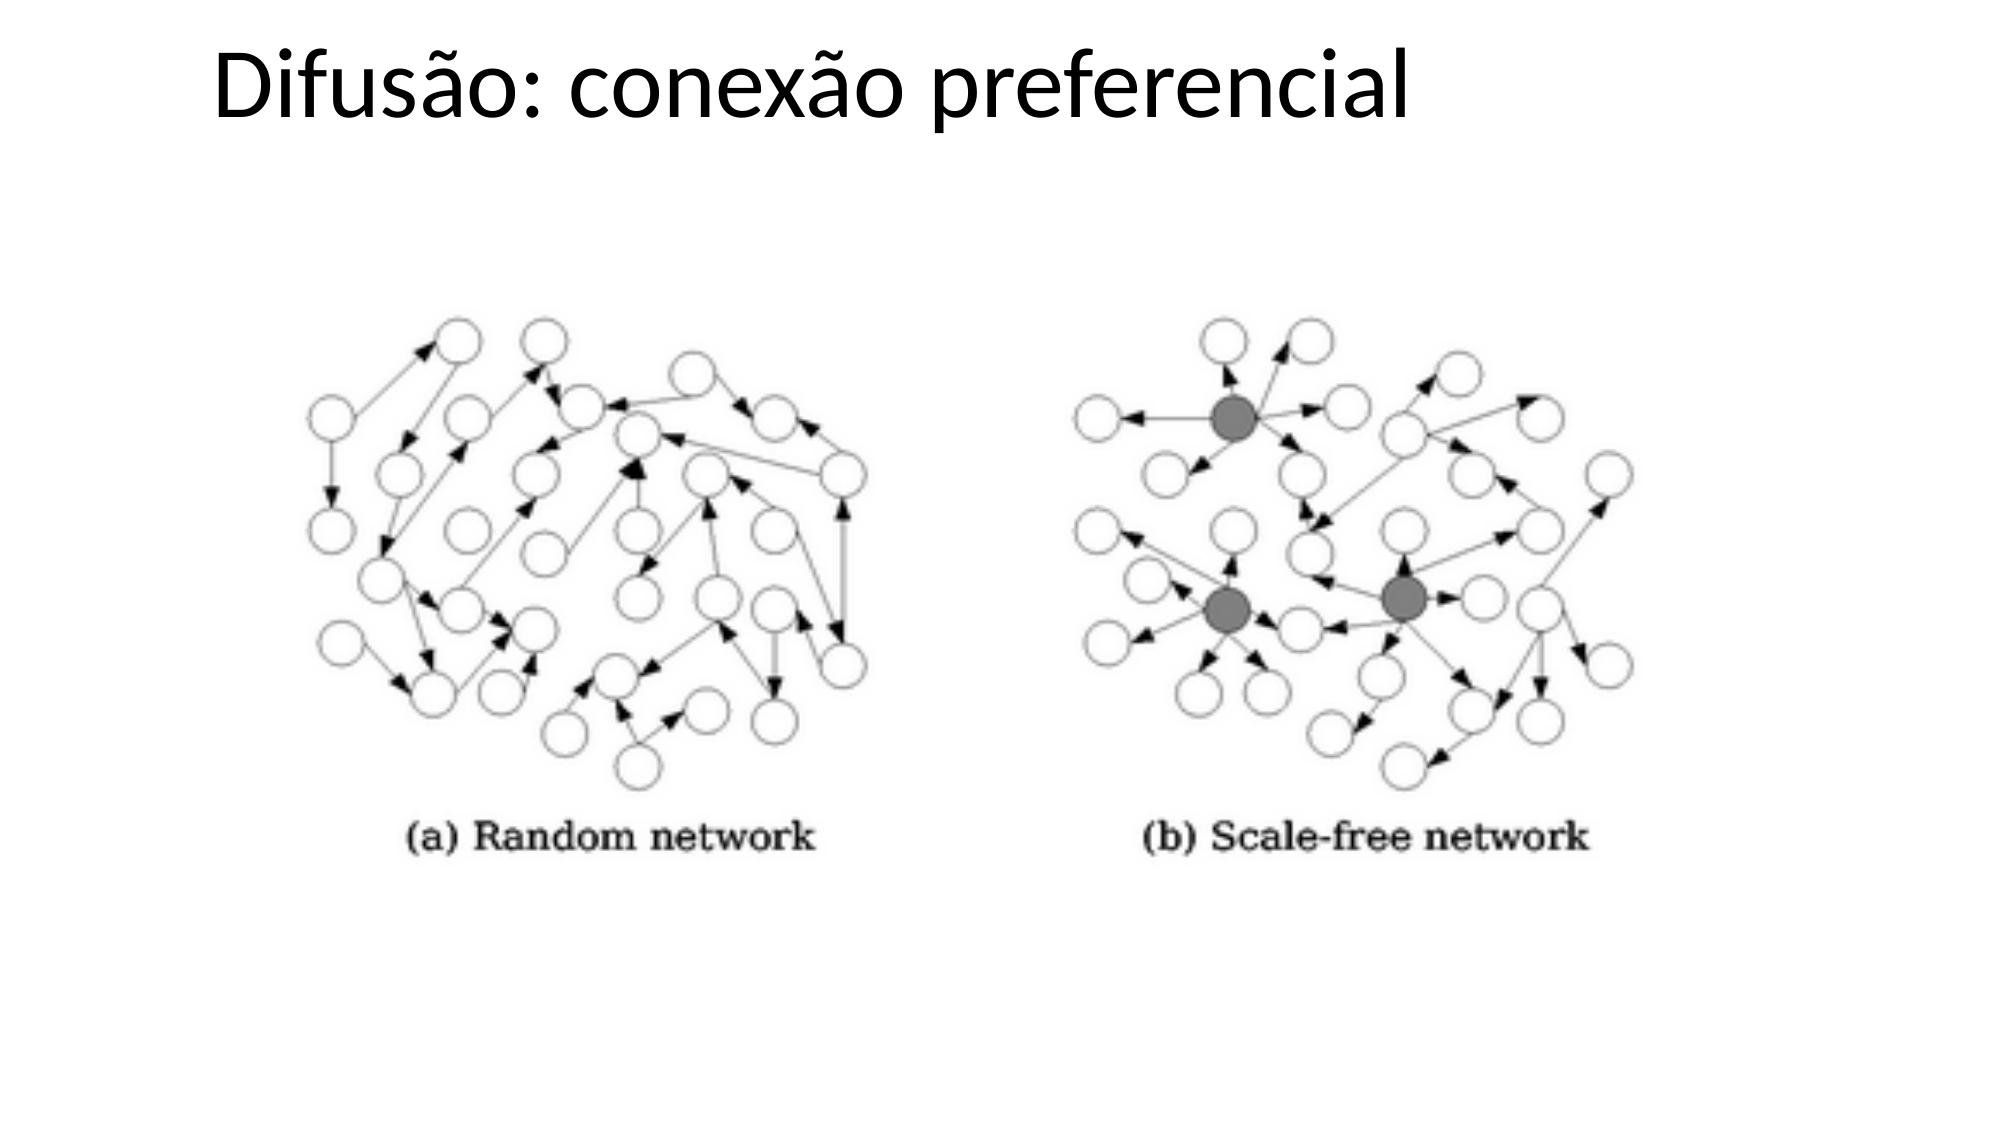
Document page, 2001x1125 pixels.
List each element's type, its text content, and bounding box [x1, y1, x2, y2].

title Difusão: conexão preferencial [212, 0, 1713, 287]
picture [286, 300, 1666, 875]
